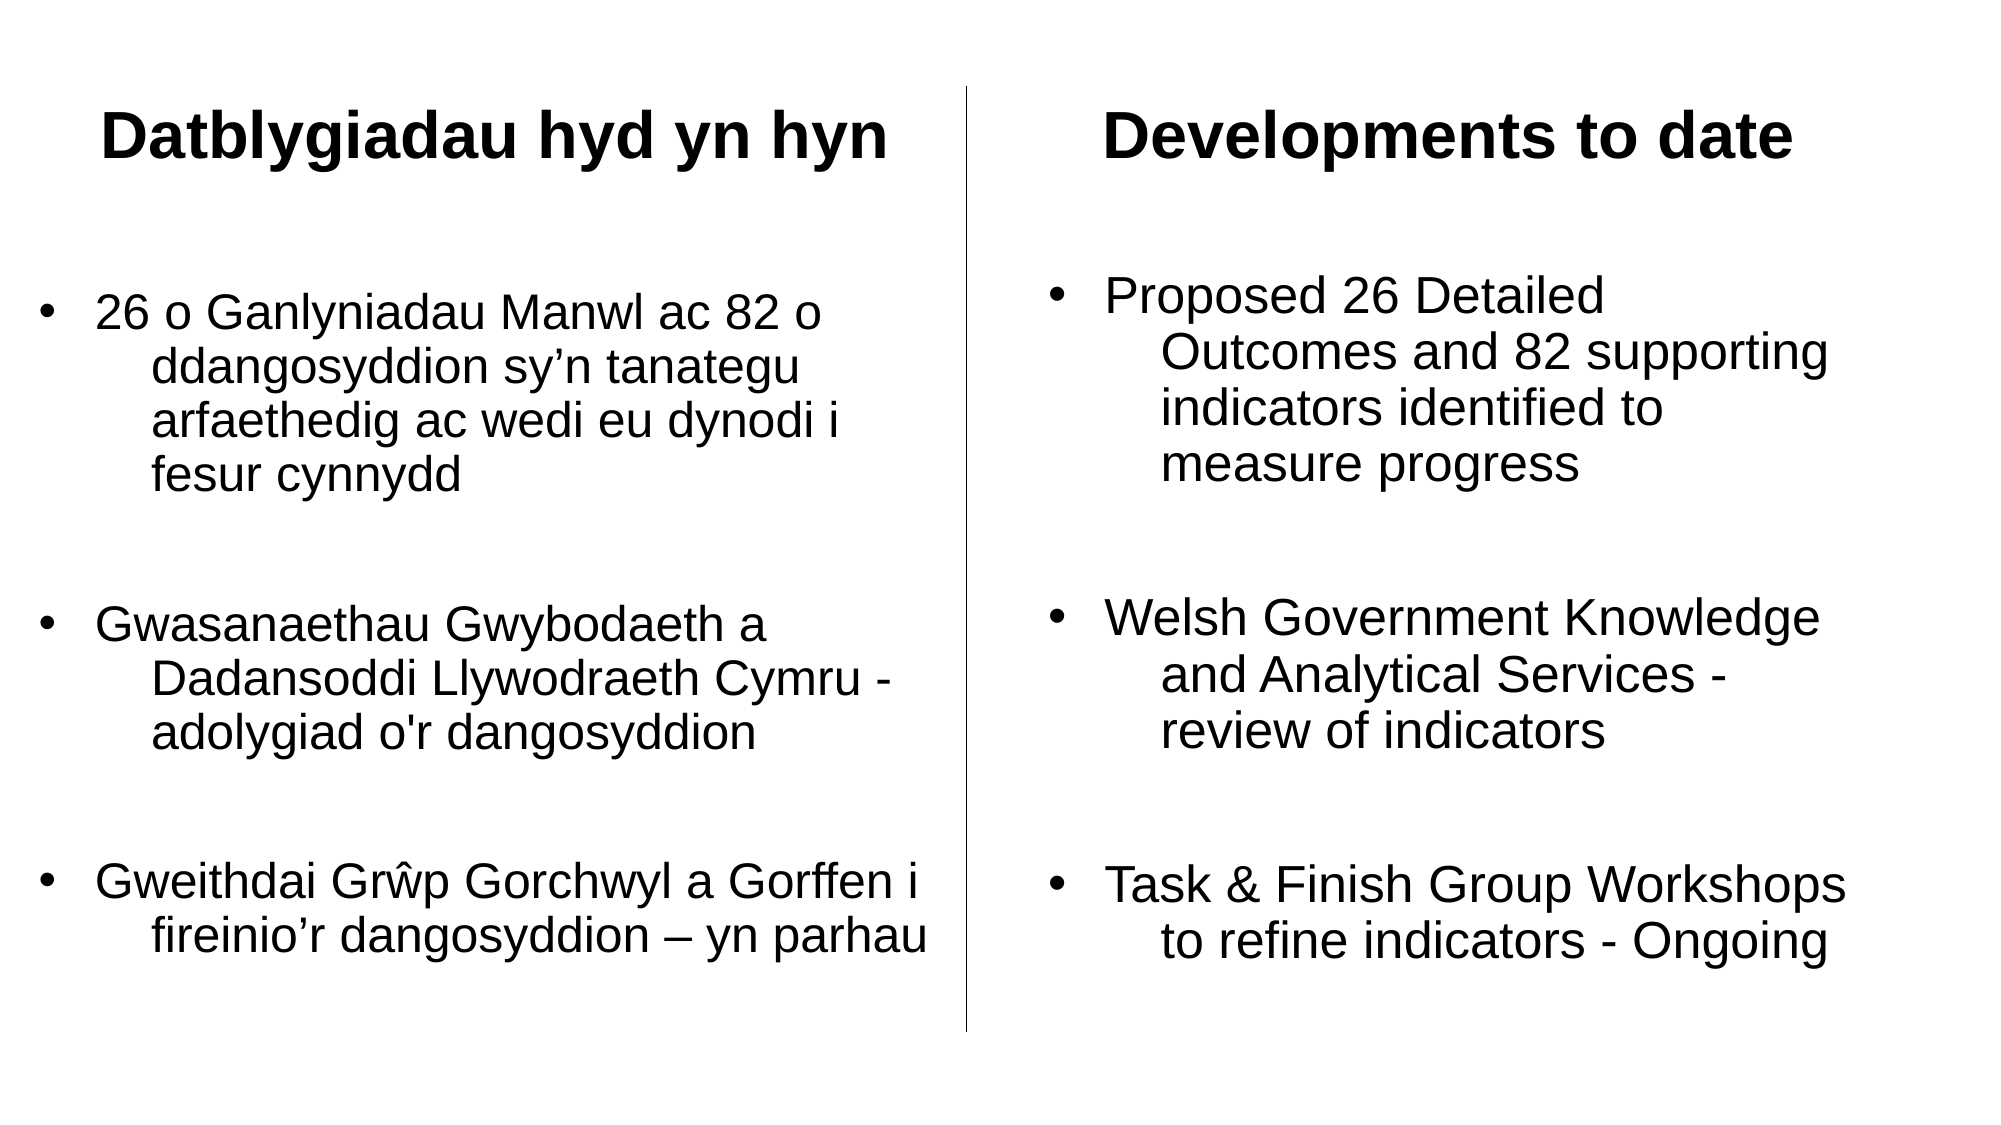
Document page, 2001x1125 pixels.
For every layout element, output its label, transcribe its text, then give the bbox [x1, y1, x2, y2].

subtitle Datblygiadau hyd yn hyn 26 o Ganlyniadau Manwl ac 82 o ddangosyddion sy’n tanategu arfaethedig ac wedi eu dynodi i fesur cynnydd Gwasanaethau Gwybodaeth a Dadansoddi Llywodraeth Cymru -adolygiad o'r dangosyddion Gweithdai Grŵp Gorchwyl a Gorffen i fireinio’r dangosyddion – yn parhau [23, 93, 967, 1116]
text_box Developments to date Proposed 26 Detailed Outcomes and 82 supporting indicators identified to measure progress Welsh Government Knowledge and Analytical Services - review of indicators Task & Finish Group Workshops to refine indicators - Ongoing [1033, 93, 1865, 1064]
